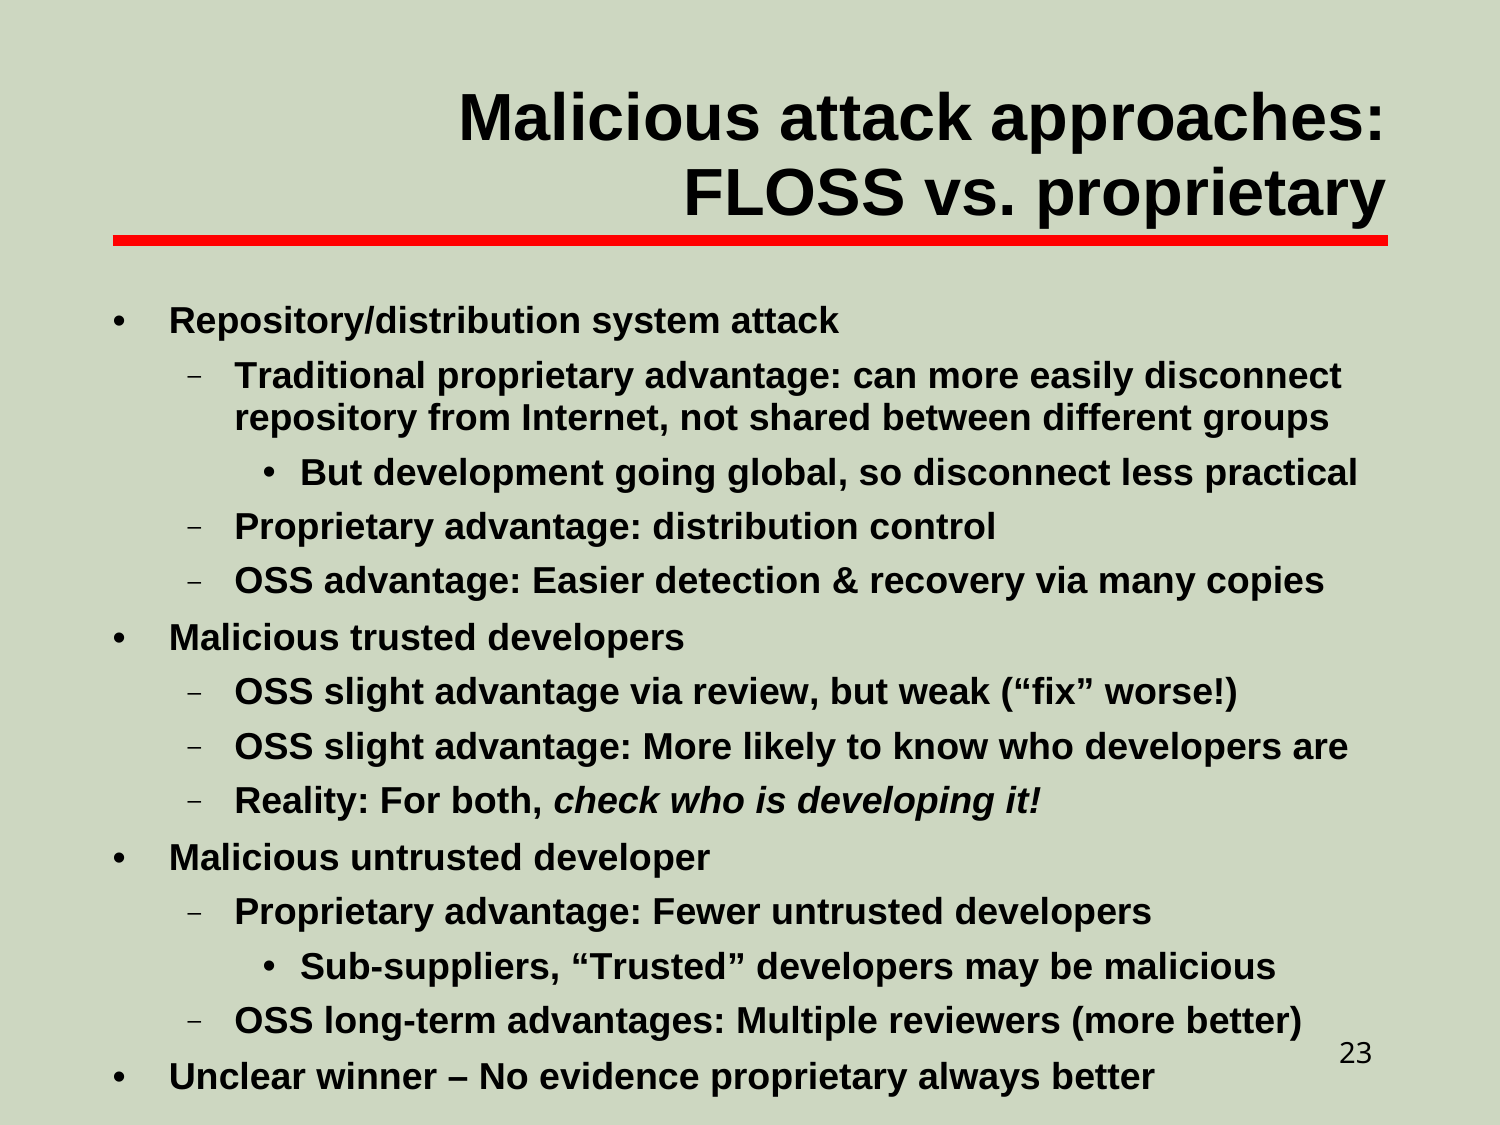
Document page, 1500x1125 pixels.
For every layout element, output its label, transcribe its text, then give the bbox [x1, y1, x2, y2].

list Repository/distribution system attack Traditional proprietary advantage: can more easily disconnect repository from Internet, not shared between different groups But development going global, so disconnect less practical Proprietary advantage: distribution control OSS advantage: Easier detection & recovery via many copies Malicious trusted developers OSS slight advantage via review, but weak (“fix” worse!) OSS slight advantage: More likely to know who developers are Reality: For both, check who is developing it! Malicious untrusted developer Proprietary advantage: Fewer untrusted developers Sub-suppliers, “Trusted” developers may be malicious OSS long-term advantages: Multiple reviewers (more better) Unclear winner – No evidence proprietary always better [112, 299, 1388, 1117]
title Malicious attack approaches: FLOSS vs. proprietary [337, 79, 1388, 230]
